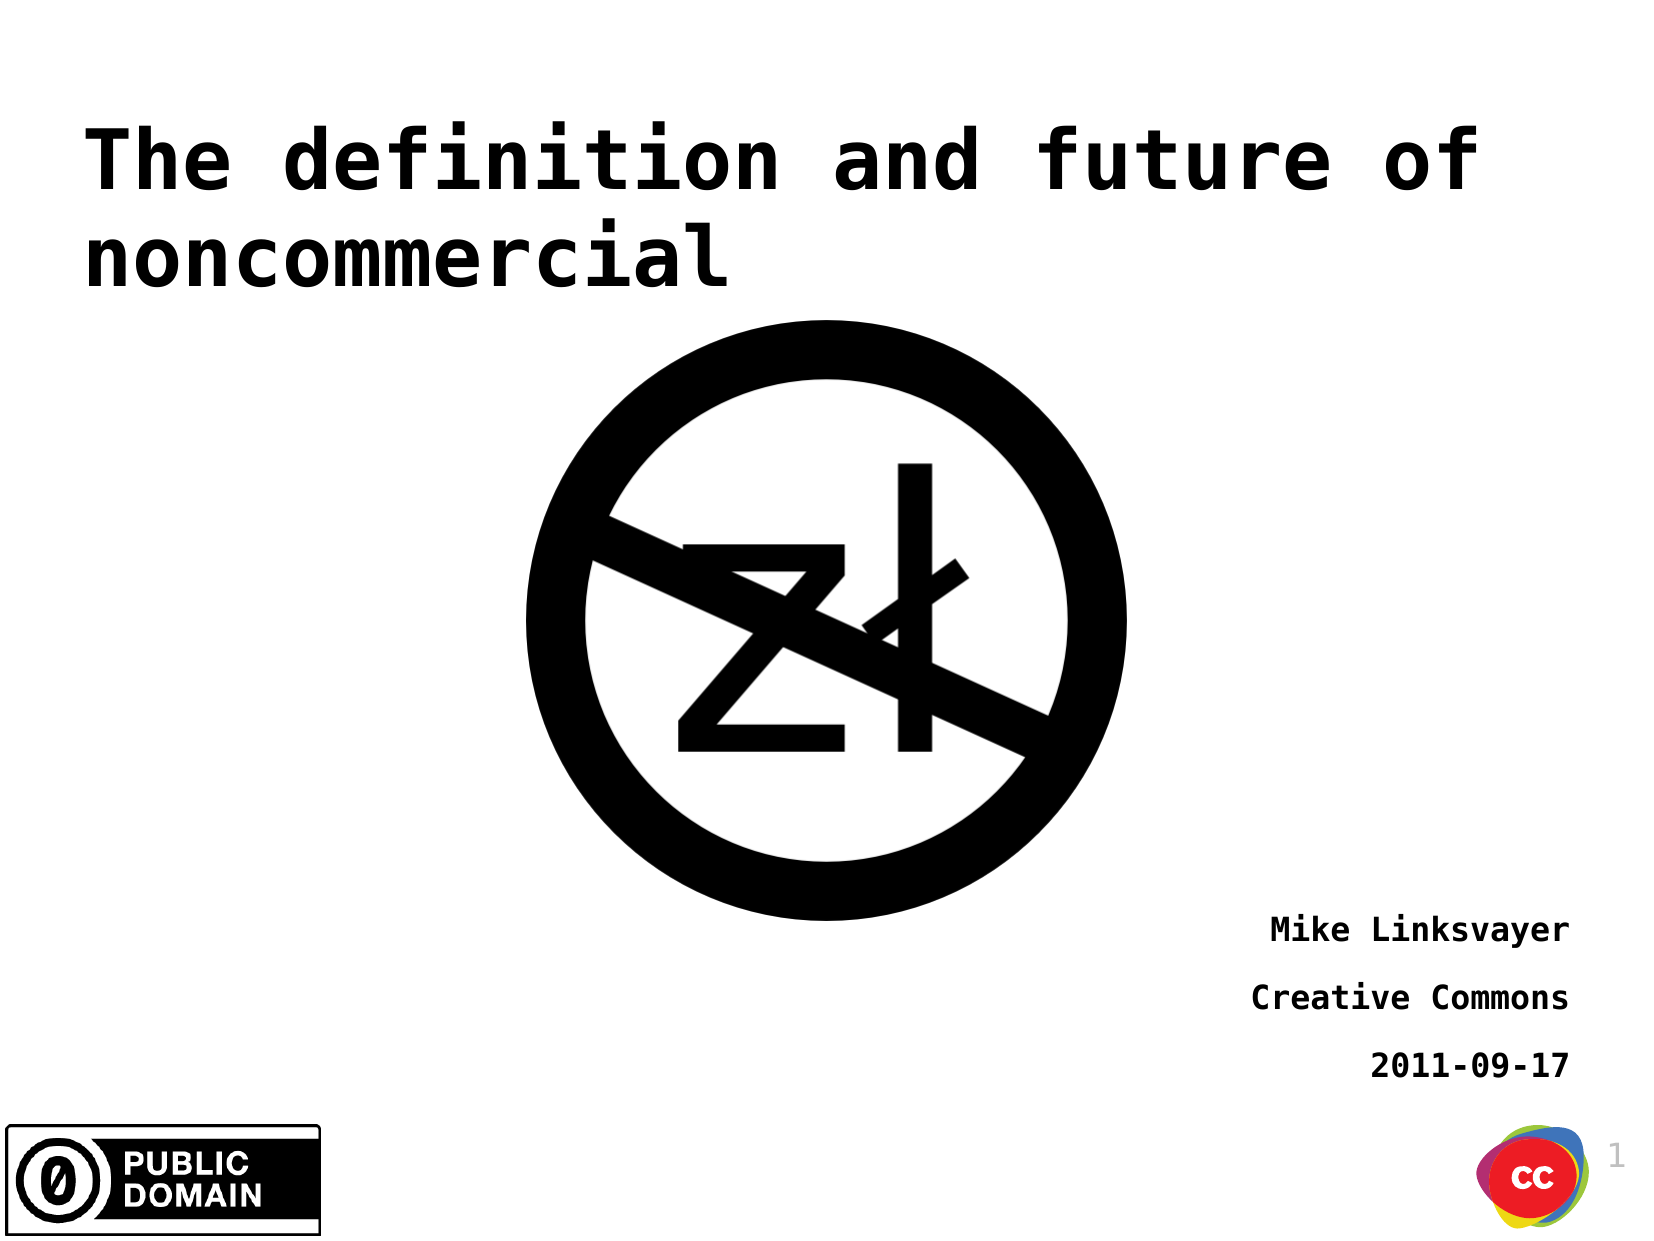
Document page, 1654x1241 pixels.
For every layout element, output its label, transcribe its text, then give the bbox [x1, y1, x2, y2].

picture [5, 1124, 321, 1237]
list The definition and future of noncommercial Mike Linksvayer Creative Commons 2011-09-17 [82, 112, 1571, 1109]
picture [526, 320, 1127, 921]
